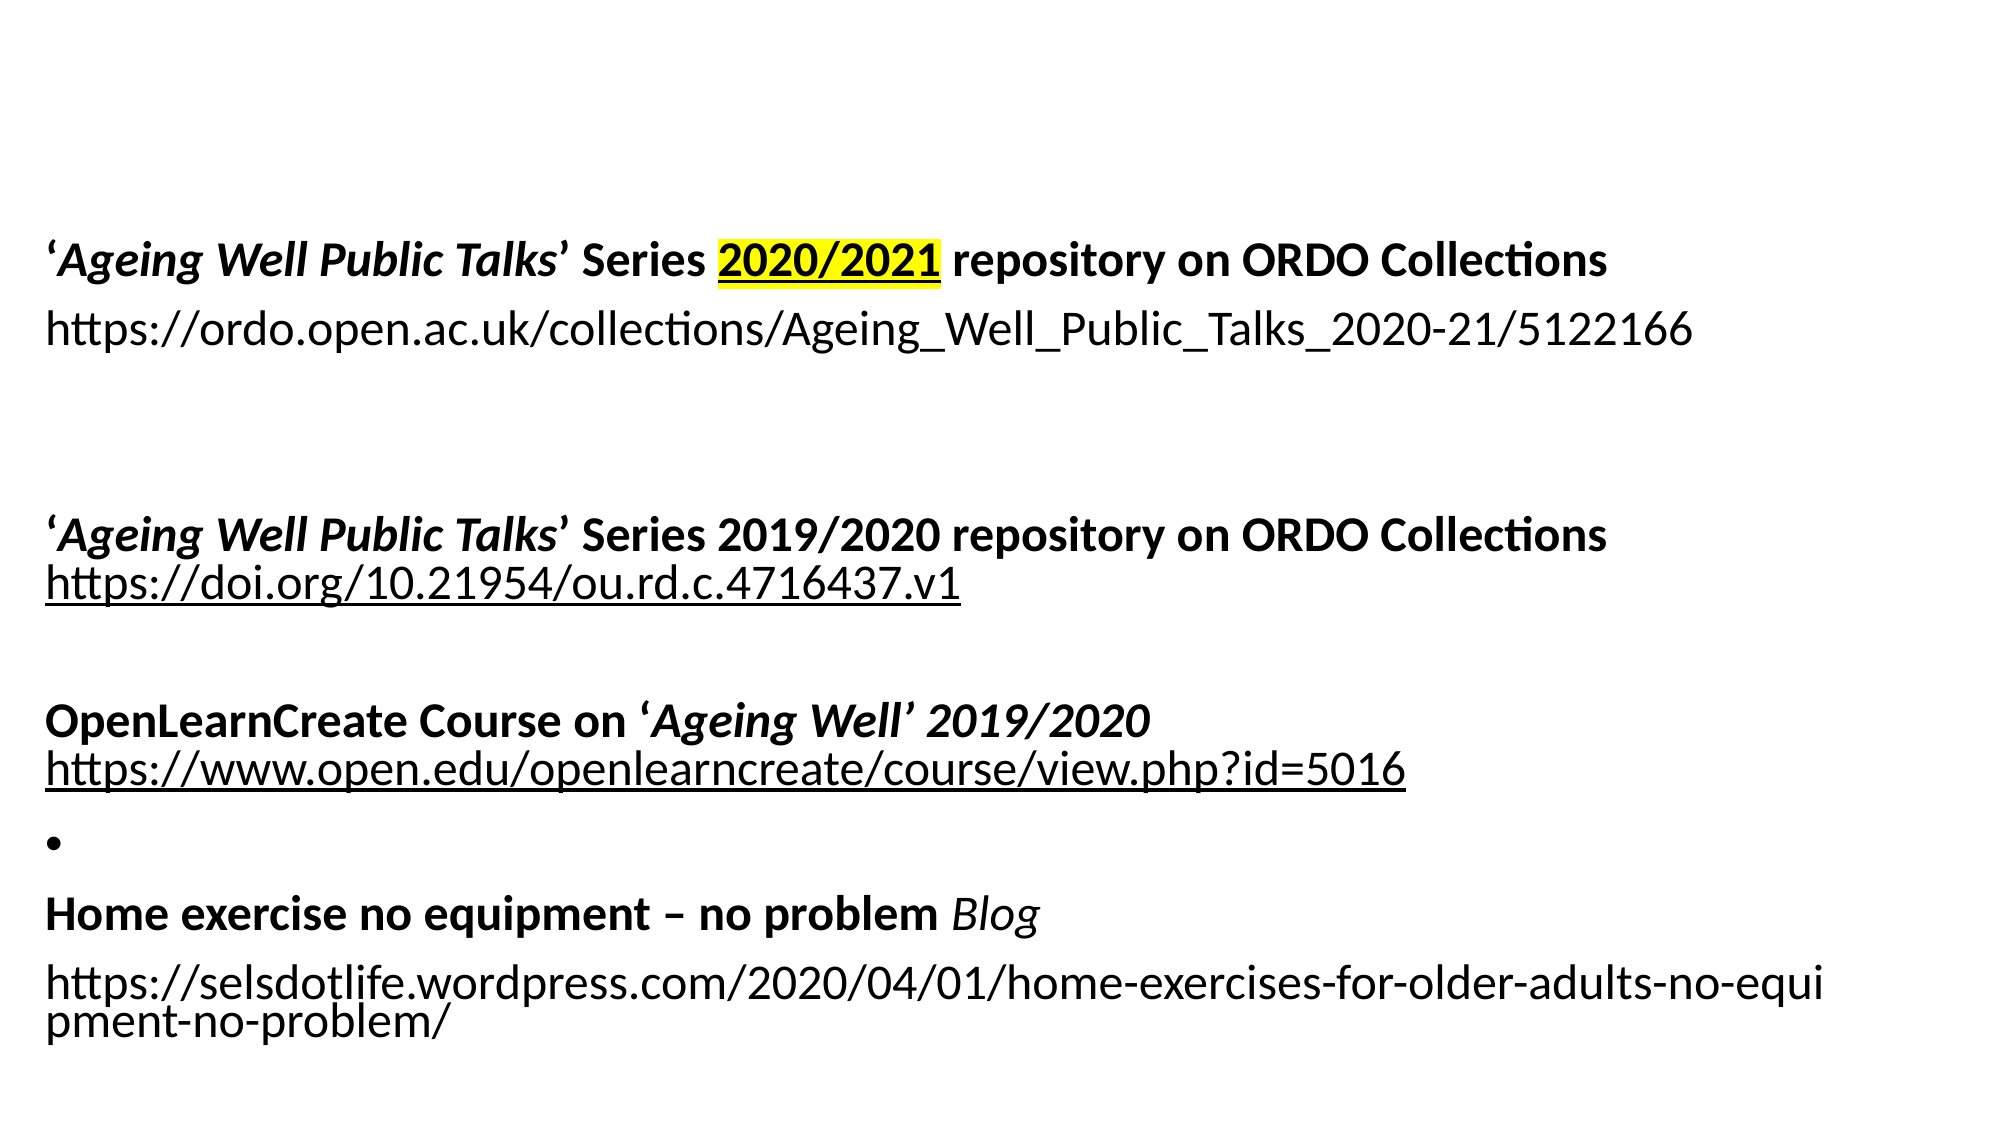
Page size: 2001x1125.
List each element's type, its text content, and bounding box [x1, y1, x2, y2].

list ‘Ageing Well Public Talks’ Series 2020/2021 repository on ORDO Collections https://ordo.open.ac.uk/collections/Ageing_Well_Public_Talks_2020-21/5122166 ‘Ageing Well Public Talks’ Series 2019/2020 repository on ORDO Collections https://doi.org/10.21954/ou.rd.c.4716437.v1 OpenLearnCreate Course on ‘Ageing Well’ 2019/2020 https://www.open.edu/openlearncreate/course/view.php?id=5016 Home exercise no equipment – no problem Blog https://selsdotlife.wordpress.com/2020/04/01/home-exercises-for-older-adults-no-equipment-no-problem/ [30, 80, 1863, 1090]
